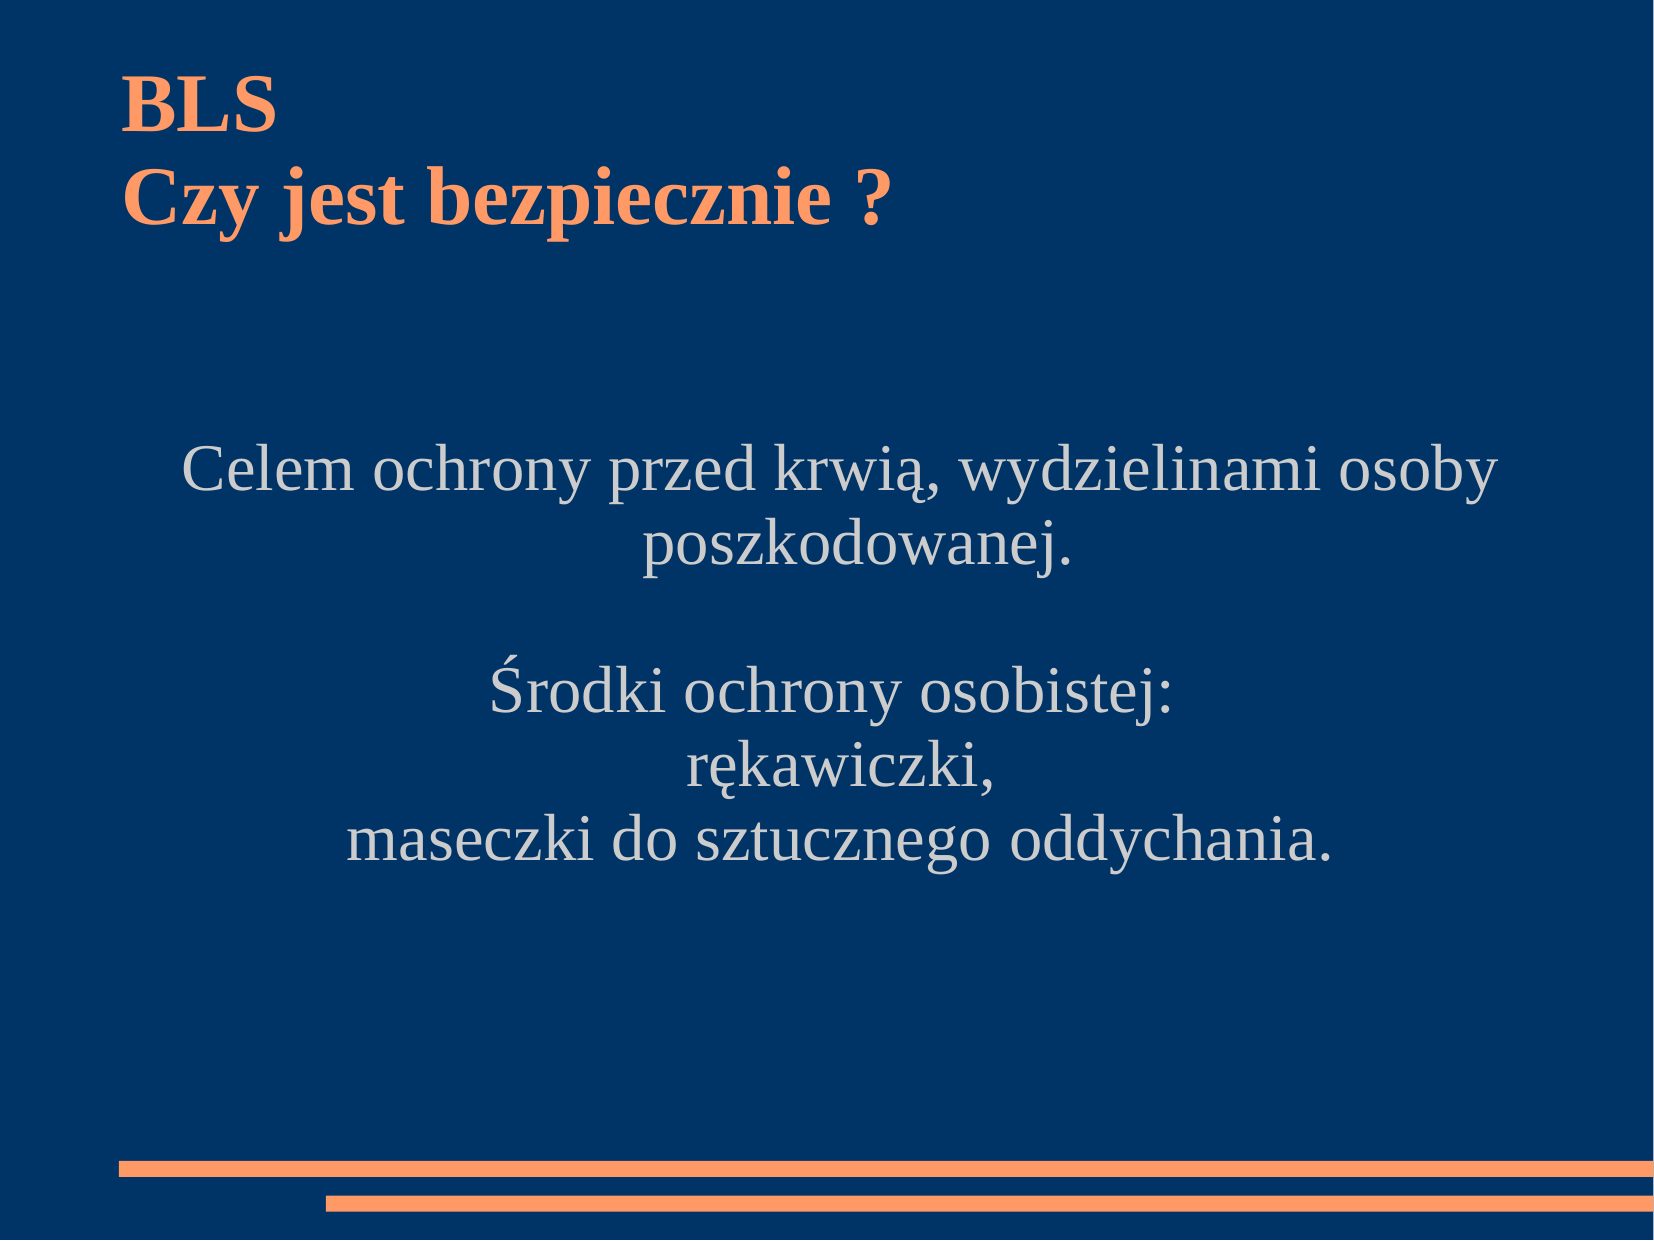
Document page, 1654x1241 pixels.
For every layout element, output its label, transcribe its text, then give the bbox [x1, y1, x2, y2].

subtitle Celem ochrony przed krwią, wydzielinami osoby poszkodowanej. Środki ochrony osobistej: rękawiczki, maseczki do sztucznego oddychania. [121, 329, 1561, 1125]
title BLS Czy jest bezpiecznie ? [121, 53, 1534, 247]
